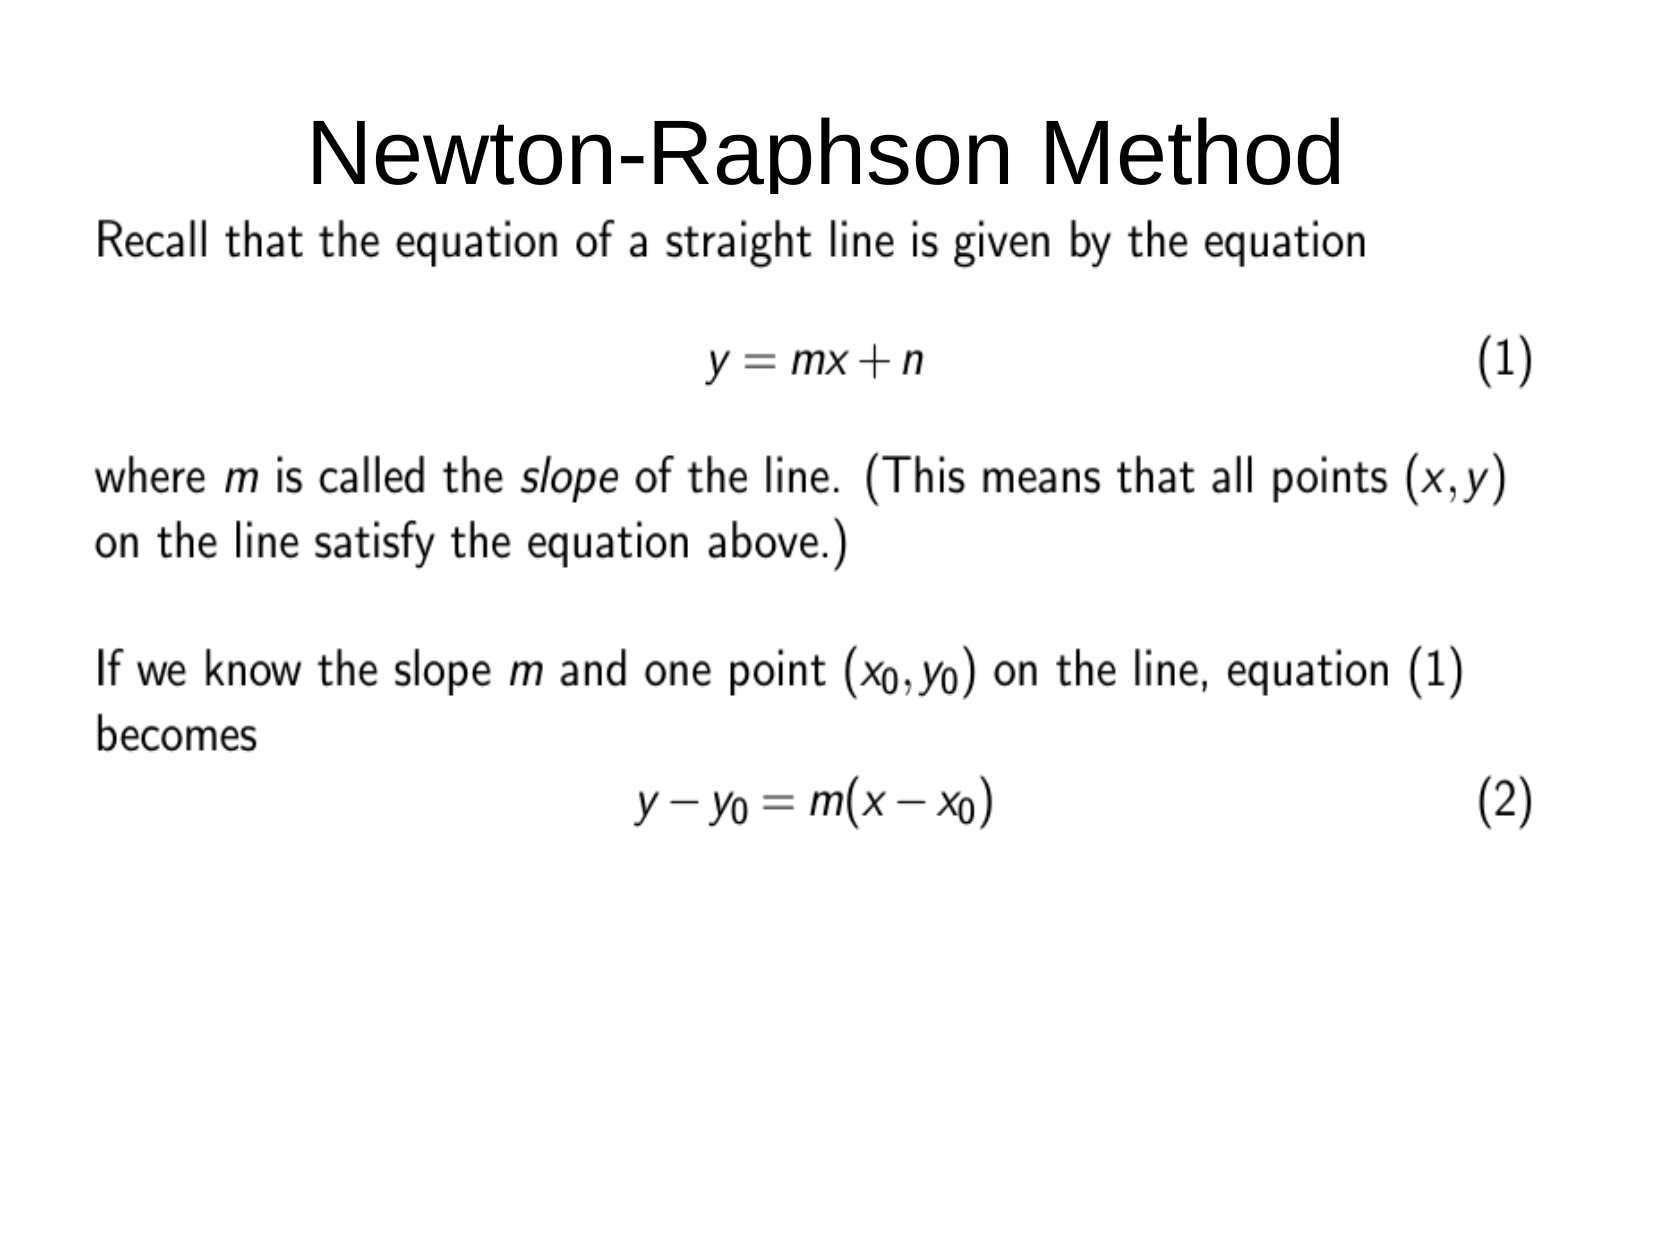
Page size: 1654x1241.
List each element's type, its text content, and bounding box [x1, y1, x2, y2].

title Newton-Raphson Method [82, 49, 1571, 257]
picture [90, 194, 1576, 886]
